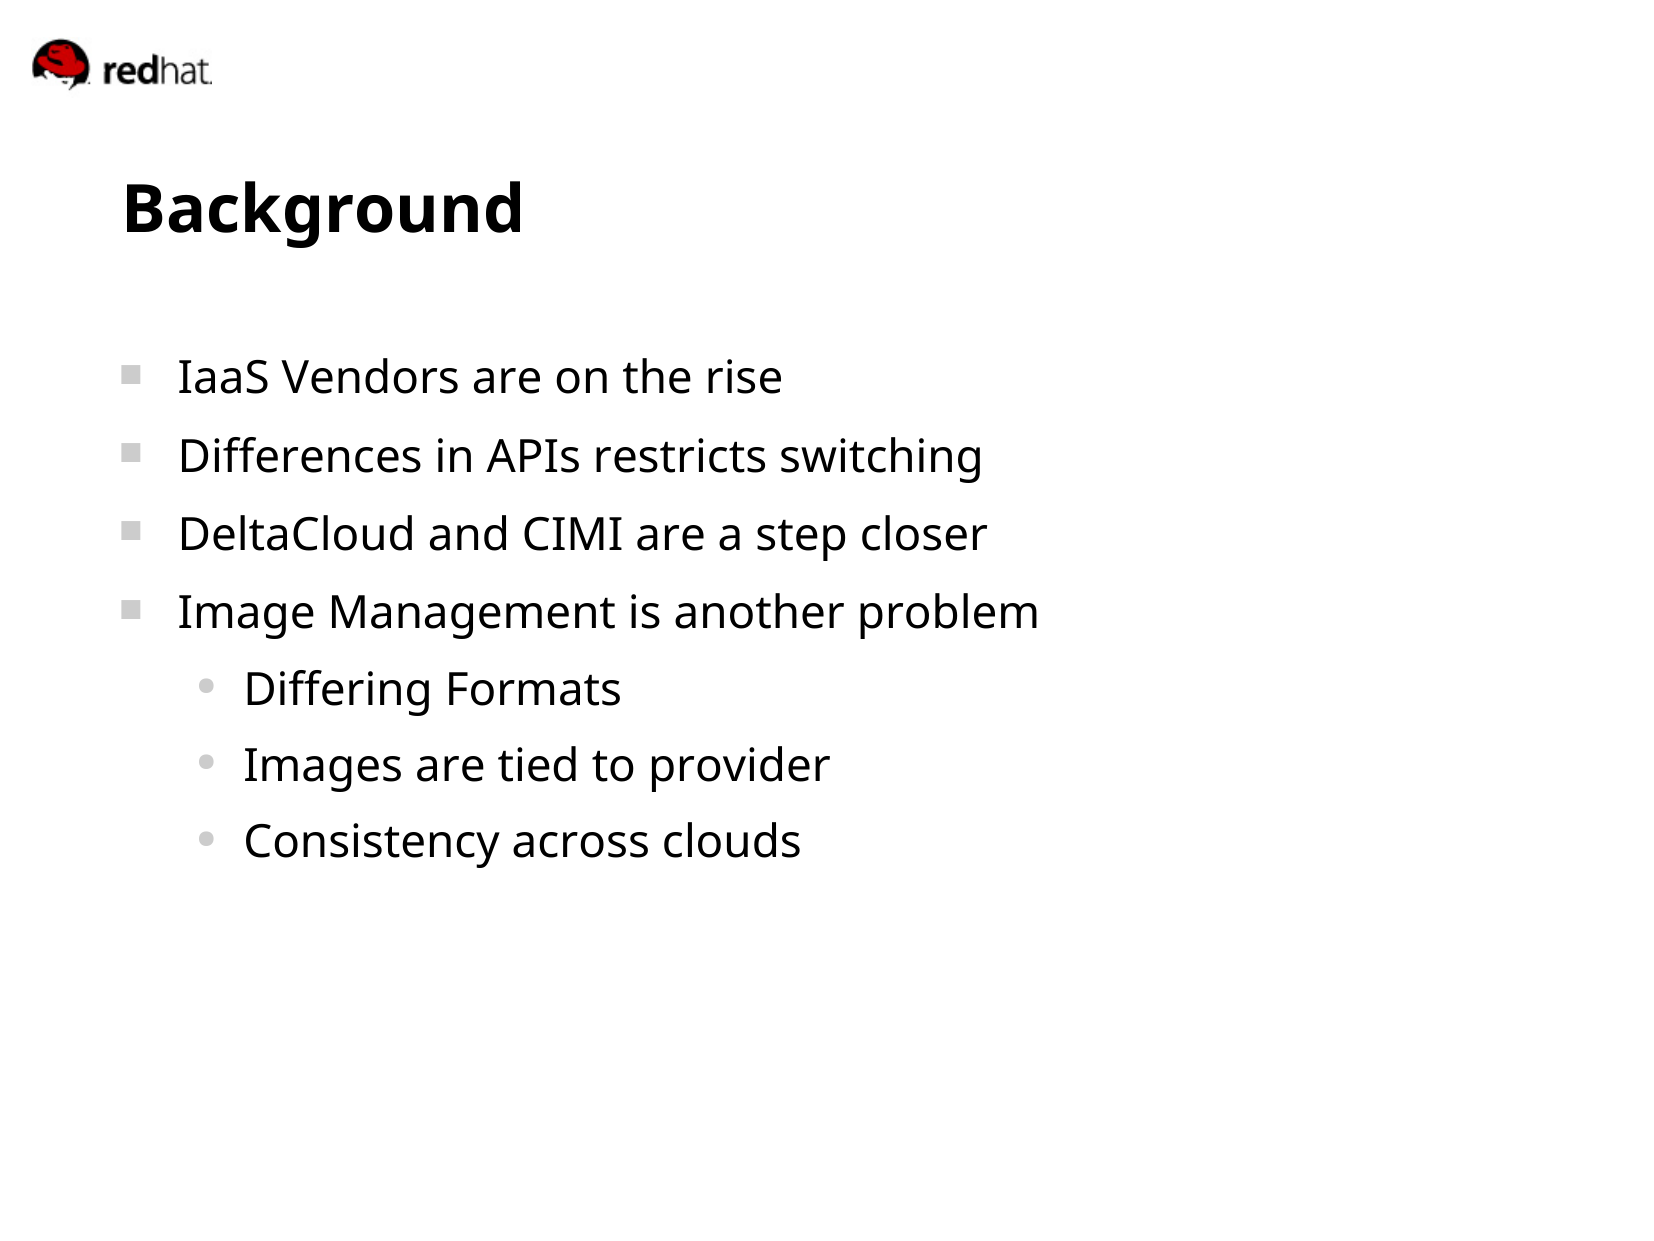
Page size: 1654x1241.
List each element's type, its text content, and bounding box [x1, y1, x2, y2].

list IaaS Vendors are on the rise Differences in APIs restricts switching DeltaCloud and CIMI are a step closer Image Management is another problem Differing Formats Images are tied to provider Consistency across clouds [121, 344, 1534, 1127]
title Background [121, 102, 1534, 310]
picture [31, 37, 212, 98]
